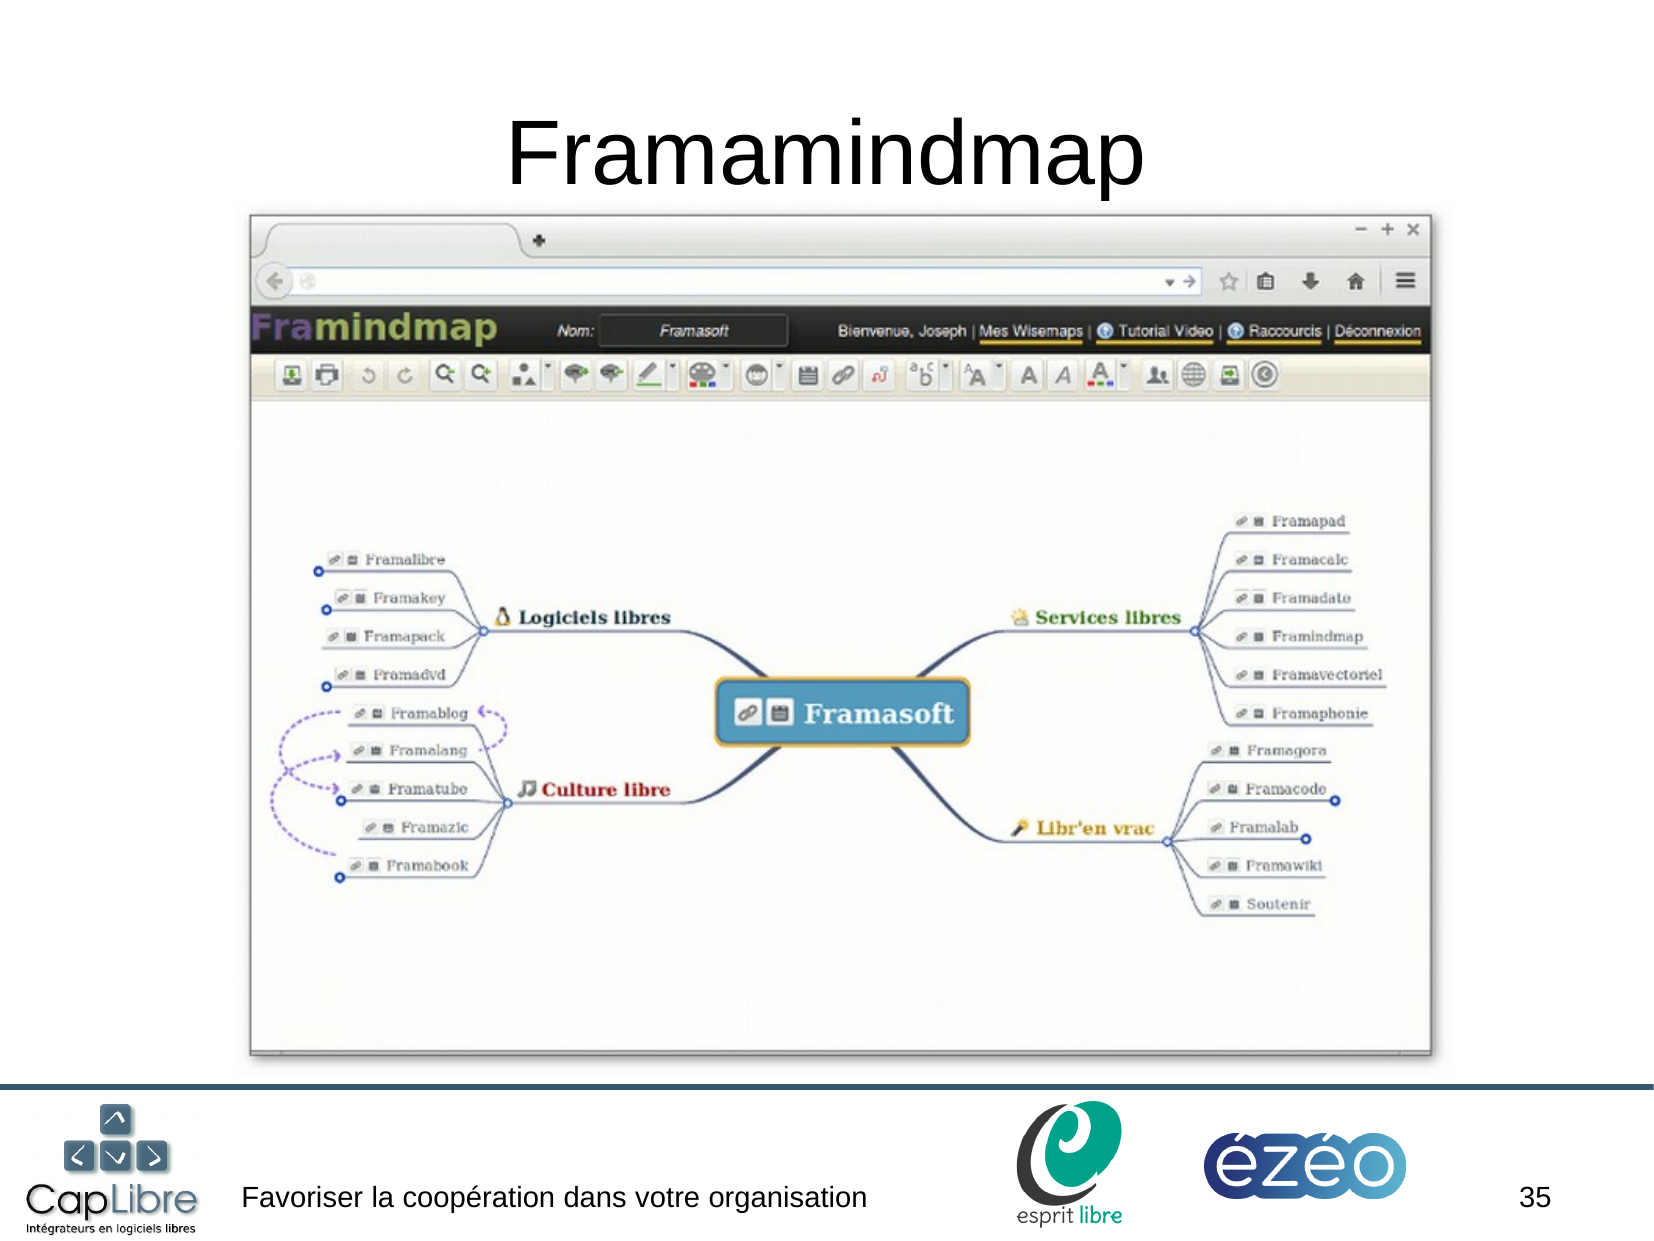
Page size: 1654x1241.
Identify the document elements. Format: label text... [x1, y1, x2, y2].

picture [11, 1098, 210, 1239]
picture [1003, 1098, 1134, 1229]
picture [236, 201, 1453, 1077]
picture [1204, 1133, 1406, 1199]
title Framamindmap [82, 49, 1571, 257]
